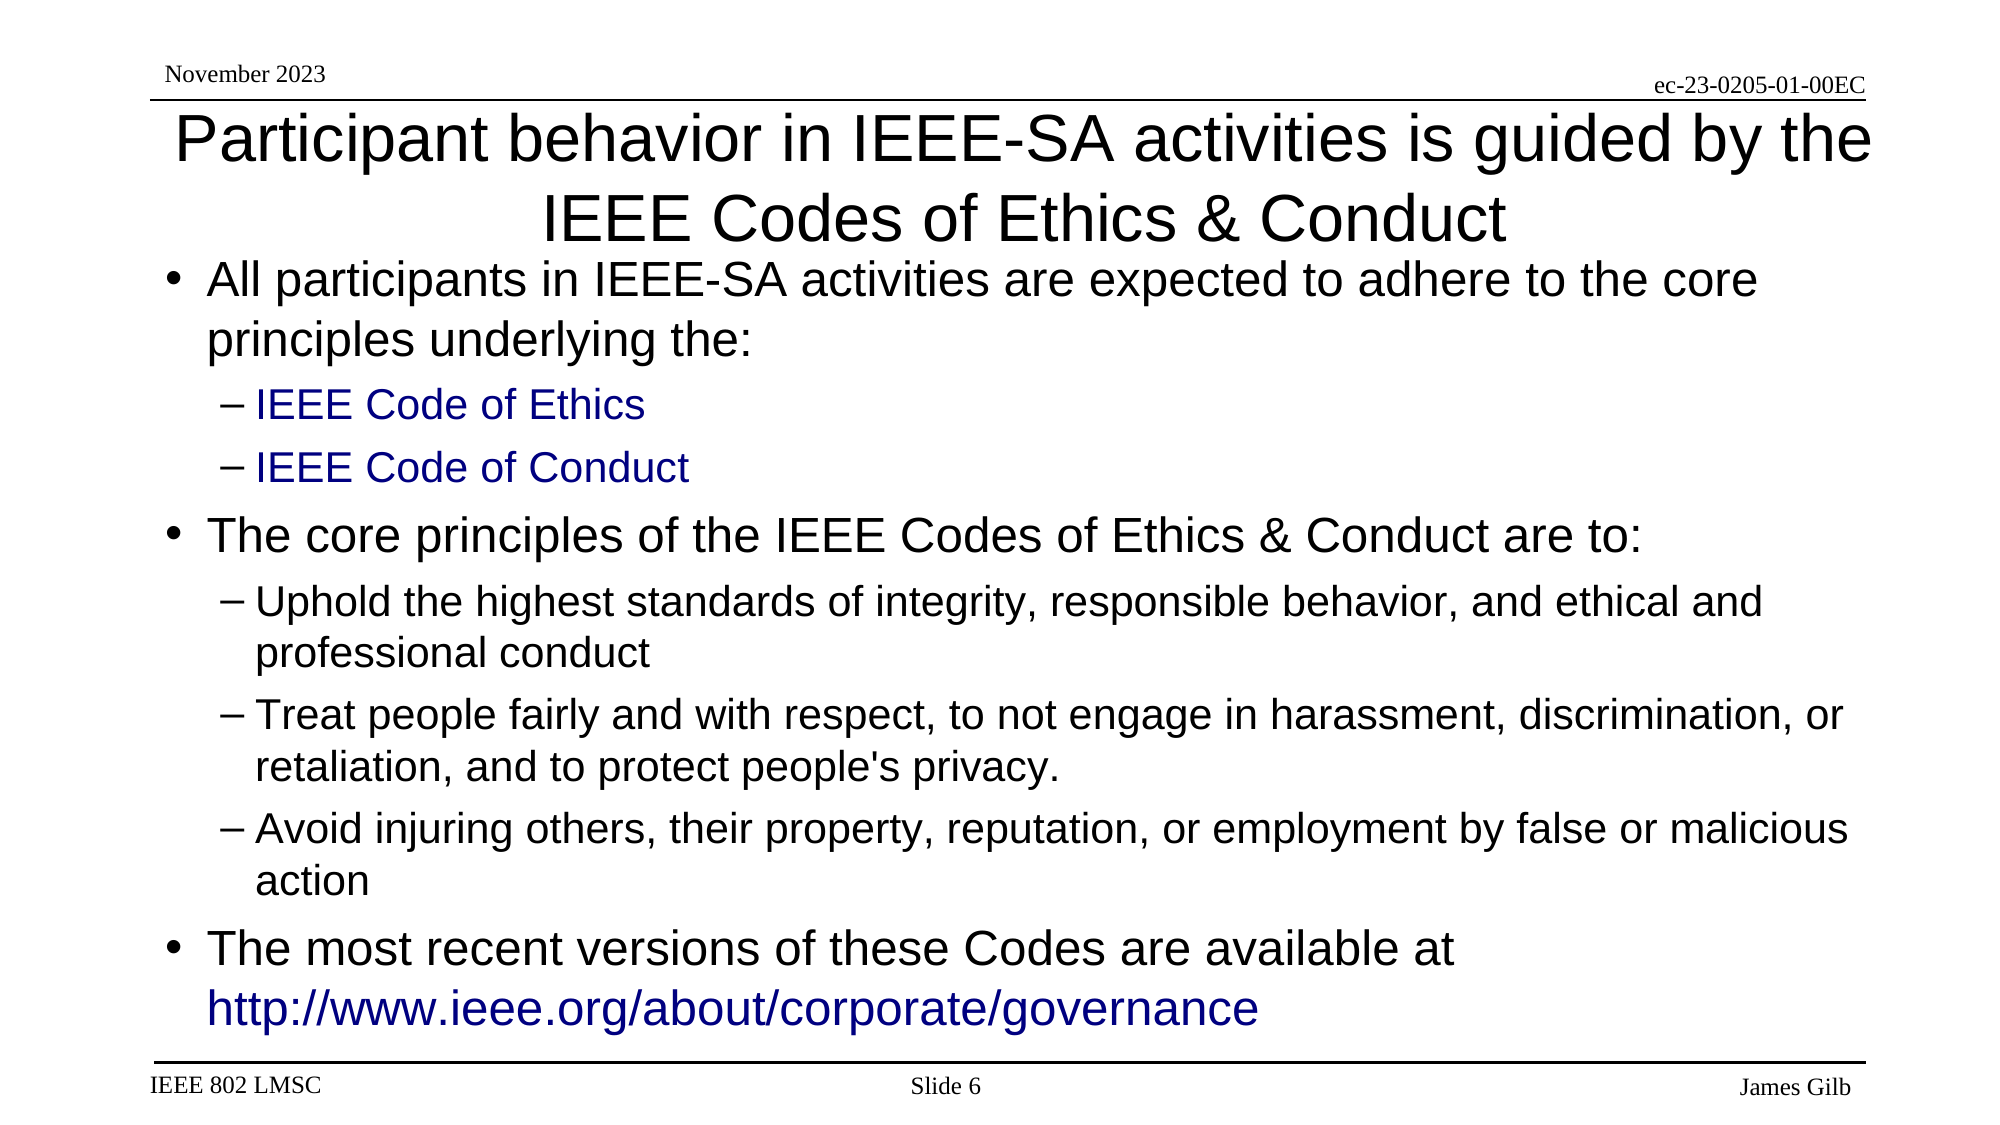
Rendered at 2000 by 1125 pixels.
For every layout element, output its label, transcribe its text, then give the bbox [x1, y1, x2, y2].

title Participant behavior in IEEE-SA activities is guided by the IEEE Codes of Ethics & Conduct [149, 87, 1900, 239]
list All participants in IEEE-SA activities are expected to adhere to the core principles underlying the: IEEE Code of Ethics IEEE Code of Conduct The core principles of the IEEE Codes of Ethics & Conduct are to: Uphold the highest standards of integrity, responsible behavior, and ethical and professional conduct Treat people fairly and with respect, to not engage in harassment, discrimination, or retaliation, and to protect people's privacy. Avoid injuring others, their property, reputation, or employment by false or malicious action The most recent versions of these Codes are available at http://www.ieee.org/about/corporate/governance [149, 239, 1900, 1051]
